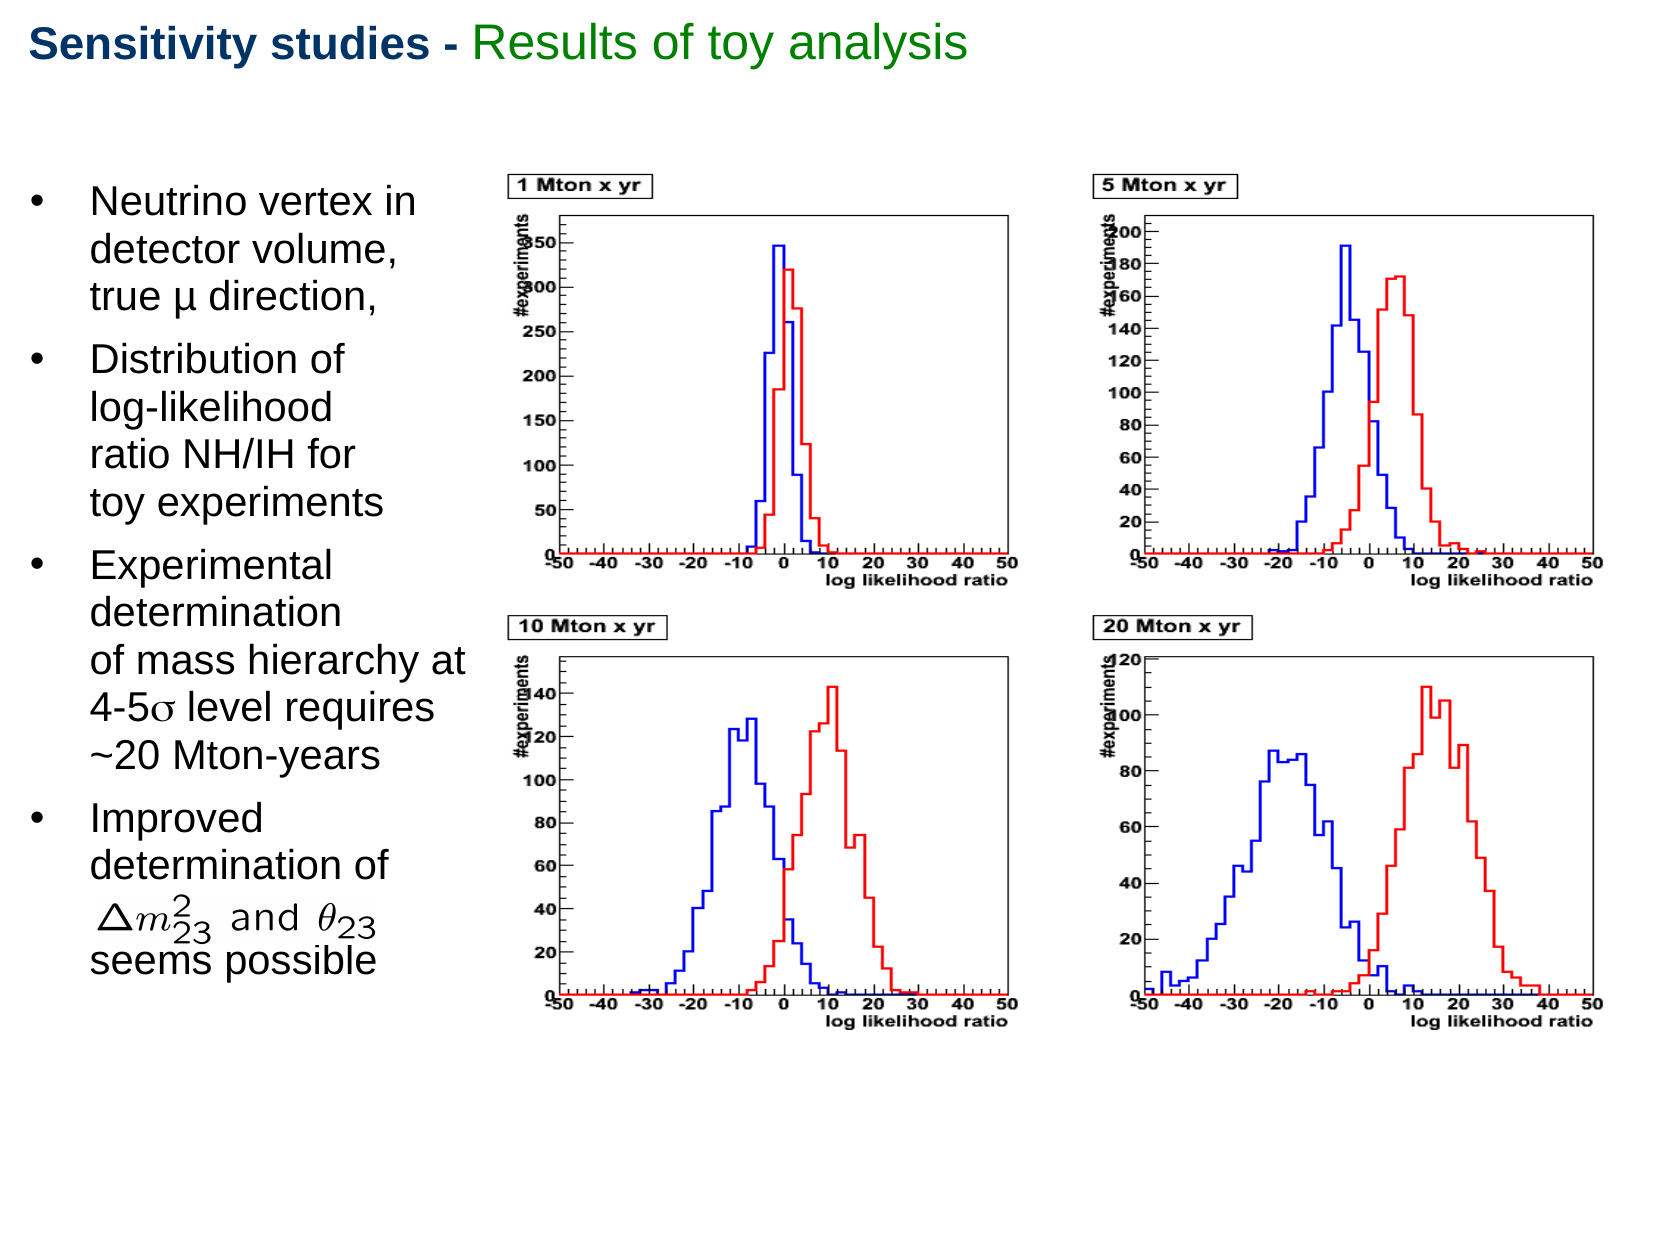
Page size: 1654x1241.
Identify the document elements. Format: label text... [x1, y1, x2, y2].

list Neutrino vertex in detector volume, true µ direction, Distribution of log-likelihood ratio NH/IH for toy experiments Experimental determination of mass hierarchy at 4-5 level requires ~20 Mton-years Improved determination of seems possible [29, 177, 478, 1076]
title Sensitivity studies - Results of toy analysis [2, 9, 995, 70]
picture [96, 894, 376, 945]
picture [496, 166, 1622, 1046]
